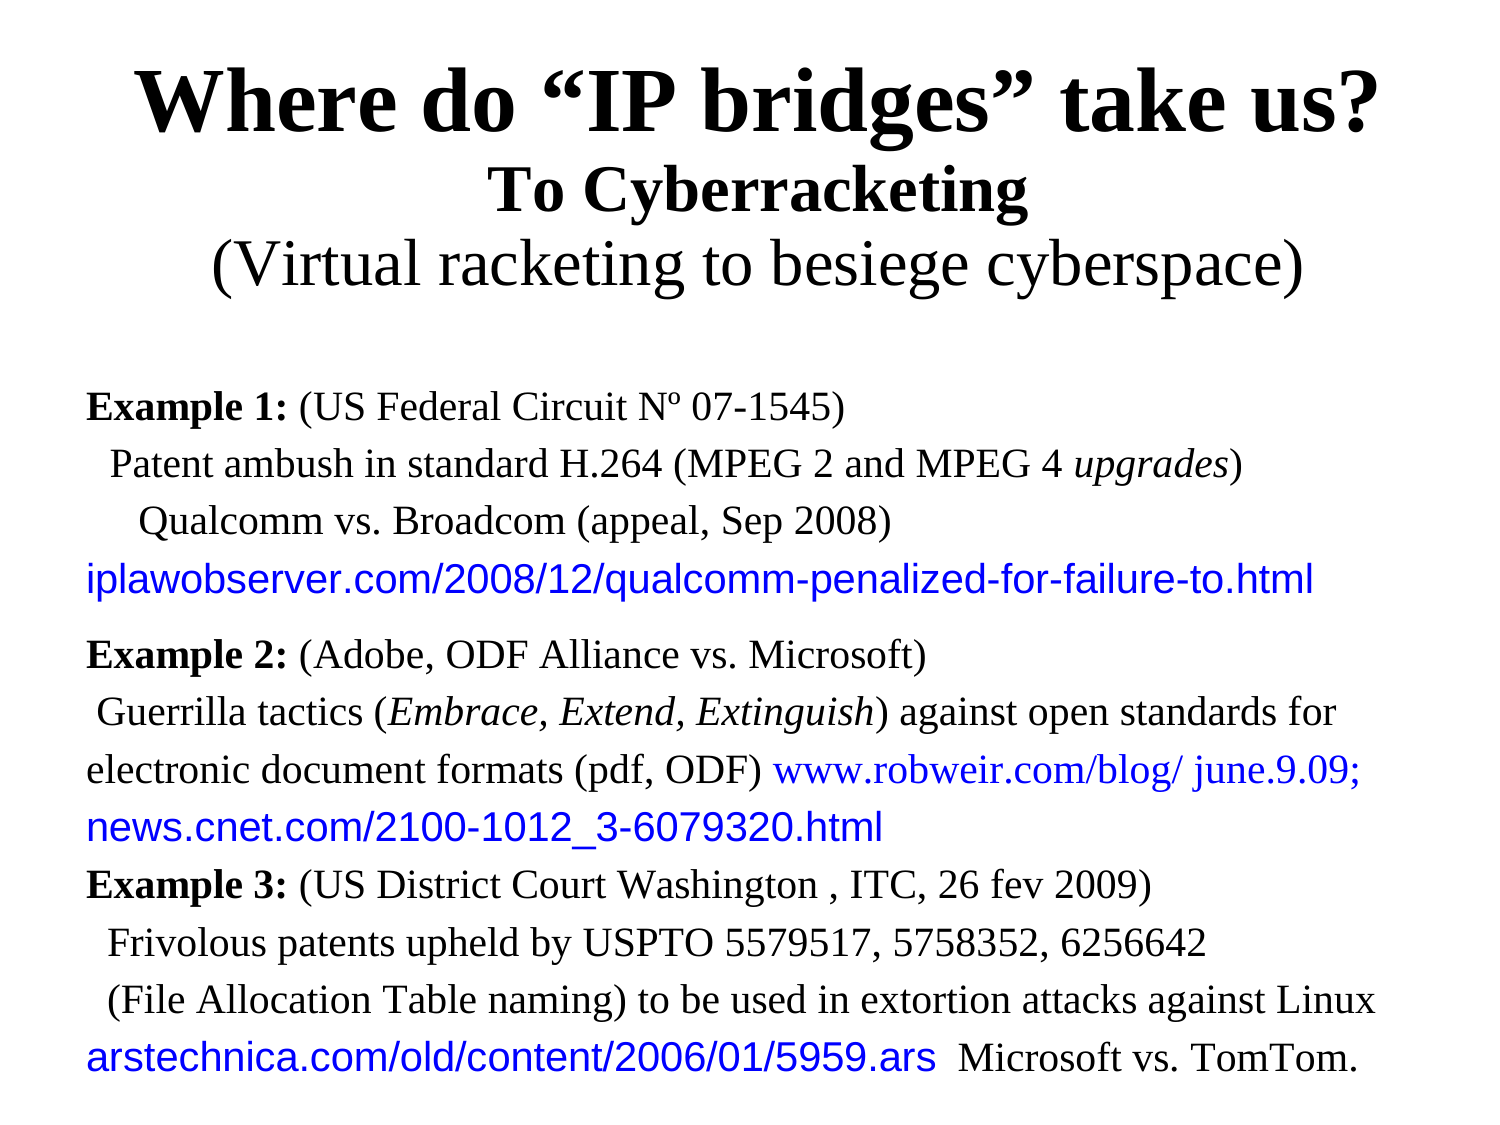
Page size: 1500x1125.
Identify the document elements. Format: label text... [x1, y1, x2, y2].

title Where do “IP bridges” take us? To Cyberracketing (Virtual racketing to besiege cyberspace) [48, 42, 1470, 308]
text_box Example 1: (US Federal Circuit Nº 07-1545) Patent ambush in standard H.264 (MPEG 2 and MPEG 4 upgrades) Qualcomm vs. Broadcom (appeal, Sep 2008) iplawobserver.com/2008/12/qualcomm-penalized-for-failure-to.html Example 2: (Adobe, ODF Alliance vs. Microsoft) Guerrilla tactics (Embrace, Extend, Extinguish) against open standards for electronic document formats (pdf, ODF) www.robweir.com/blog/ june.9.09; news.cnet.com/2100-1012_3-6079320.html Example 3: (US District Court Washington , ITC, 26 fev 2009) Frivolous patents upheld by USPTO 5579517, 5758352, 6256642 (File Allocation Table naming) to be used in extortion attacks against Linux arstechnica.com/old/content/2006/01/5959.ars Microsoft vs. TomTom. [85, 371, 1439, 1081]
